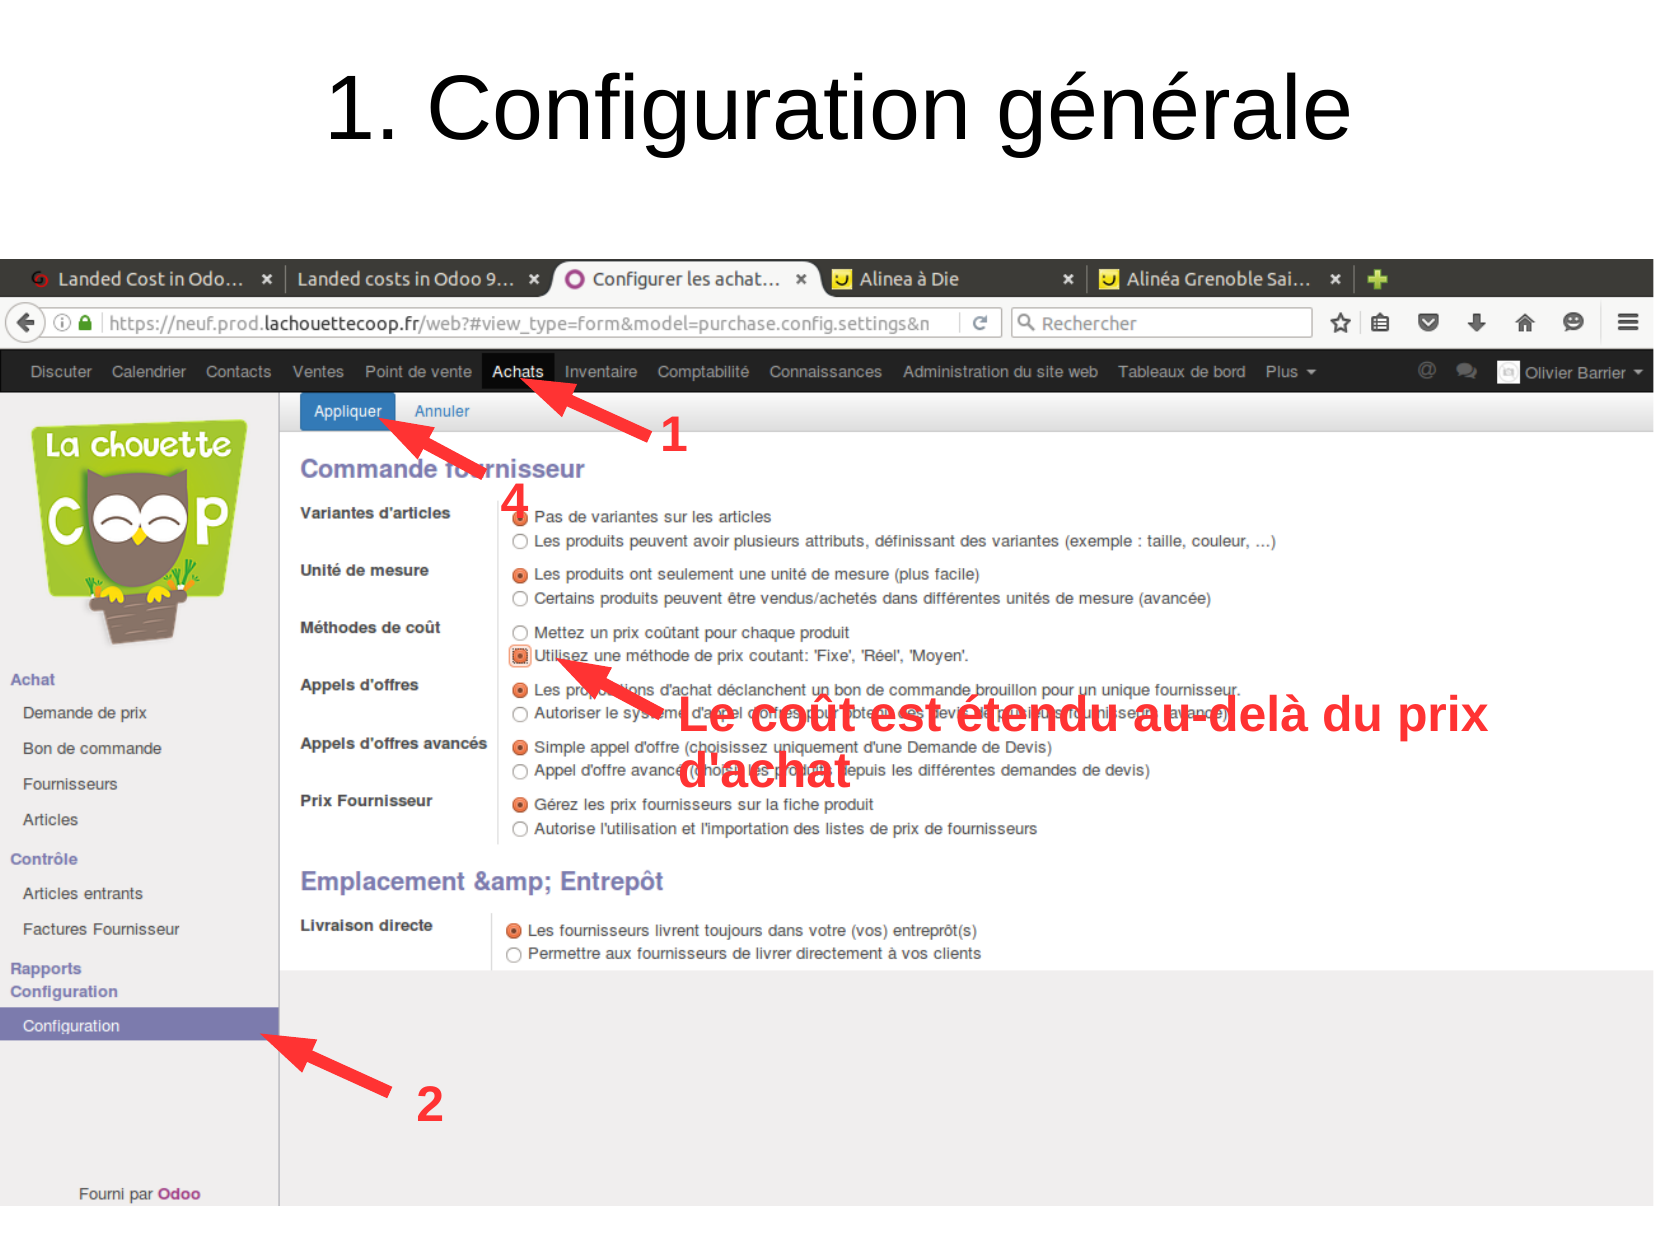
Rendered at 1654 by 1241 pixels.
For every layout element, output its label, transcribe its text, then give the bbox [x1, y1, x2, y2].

text_box 4 [485, 466, 544, 538]
picture [0, 259, 1654, 1206]
text_box 1 [645, 399, 703, 471]
title 1. Configuration générale [82, 49, 1571, 166]
text_box 2 [401, 1068, 459, 1141]
text_box Le coût est étendu au-delà du prix d'achat [663, 678, 1524, 807]
